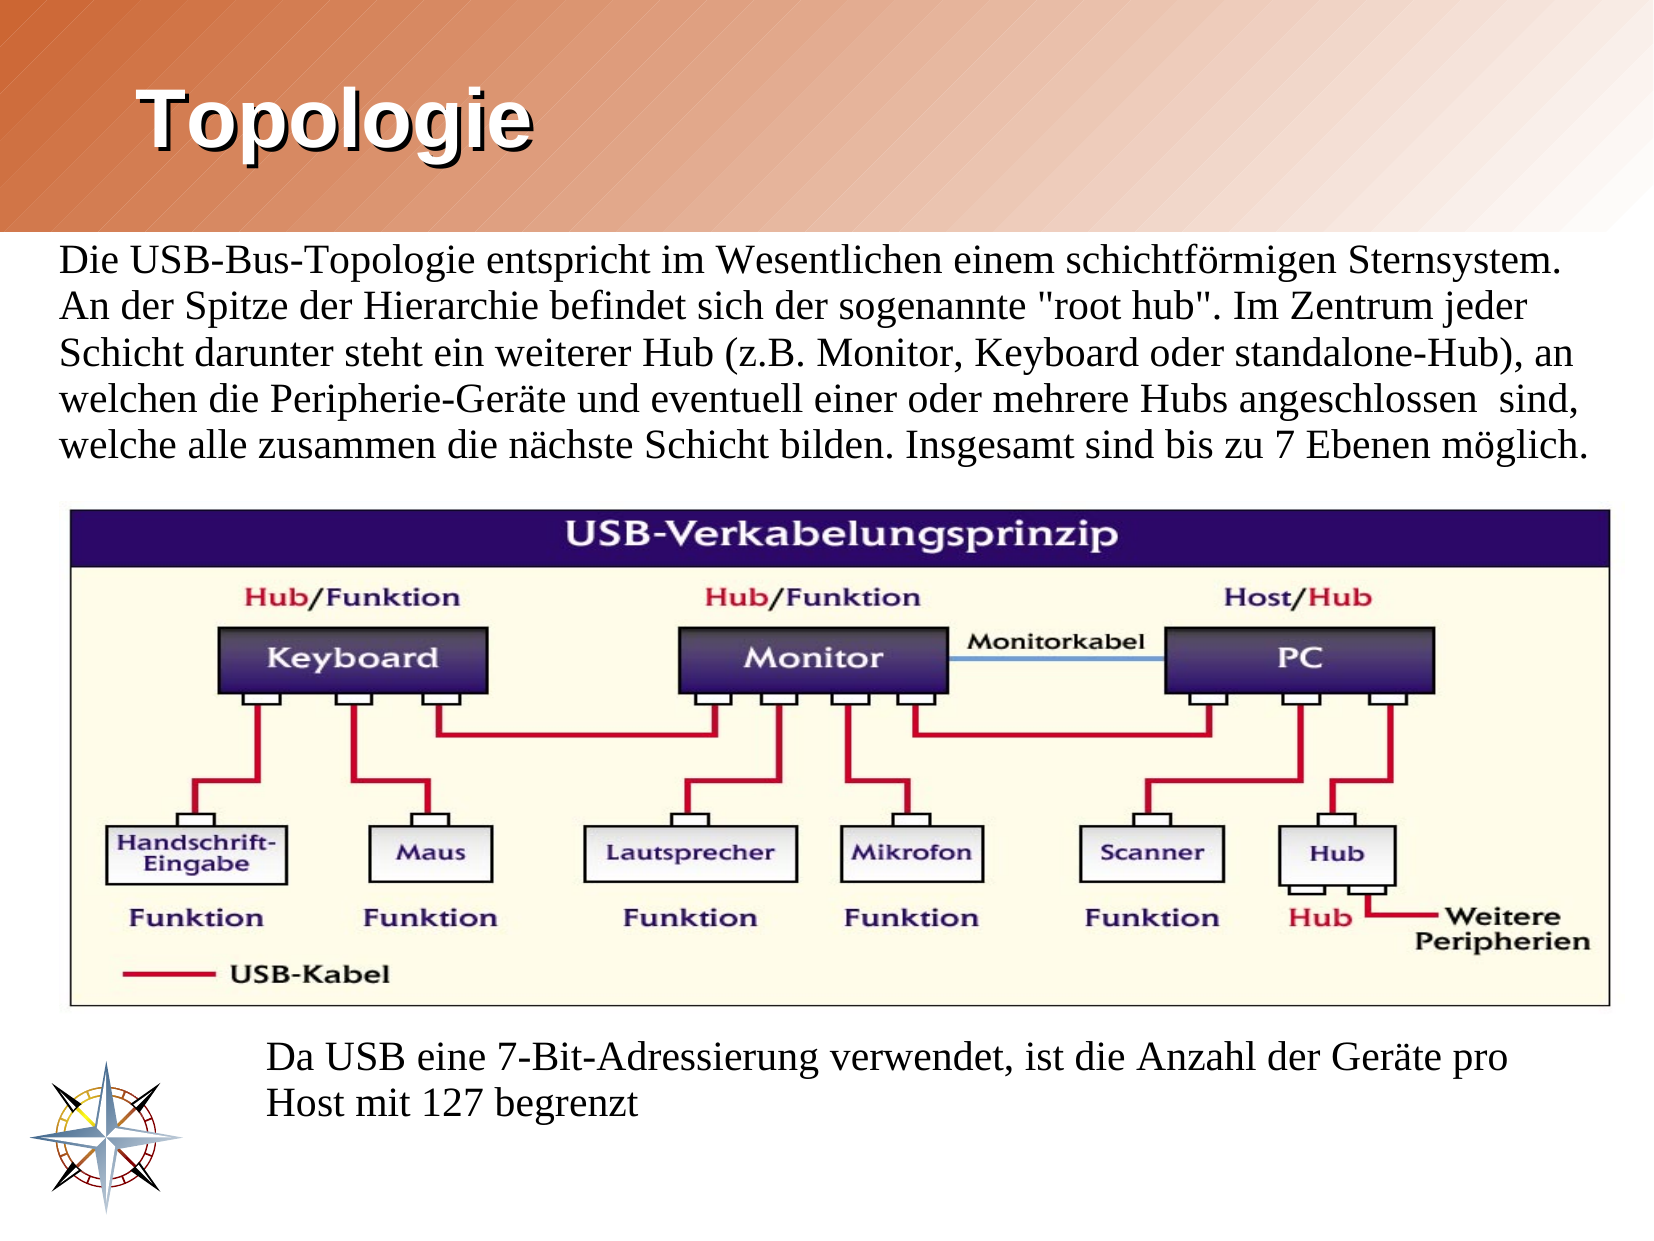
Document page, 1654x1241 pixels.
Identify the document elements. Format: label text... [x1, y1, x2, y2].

title Topologie [135, 0, 1422, 236]
text_box Da USB eine 7-Bit-Adressierung verwendet, ist die Anzahl der Geräte pro Host mit 127 begrenzt [265, 1033, 1595, 1152]
picture [59, 501, 1625, 1015]
text_box Die USB-Bus-Topologie entspricht im Wesentlichen einem schichtförmigen Sternsystem. An der Spitze der Hierarchie befindet sich der sogenannte "root hub". Im Zentrum jeder Schicht darunter steht ein weiterer Hub (z.B. Monitor, Keyboard oder standalone-Hub), an welchen die Peripherie-Geräte und eventuell einer oder mehrere Hubs angeschlossen sind, welche alle zusammen die nächste Schicht bilden. Insgesamt sind bis zu 7 Ebenen möglich. [59, 236, 1625, 472]
